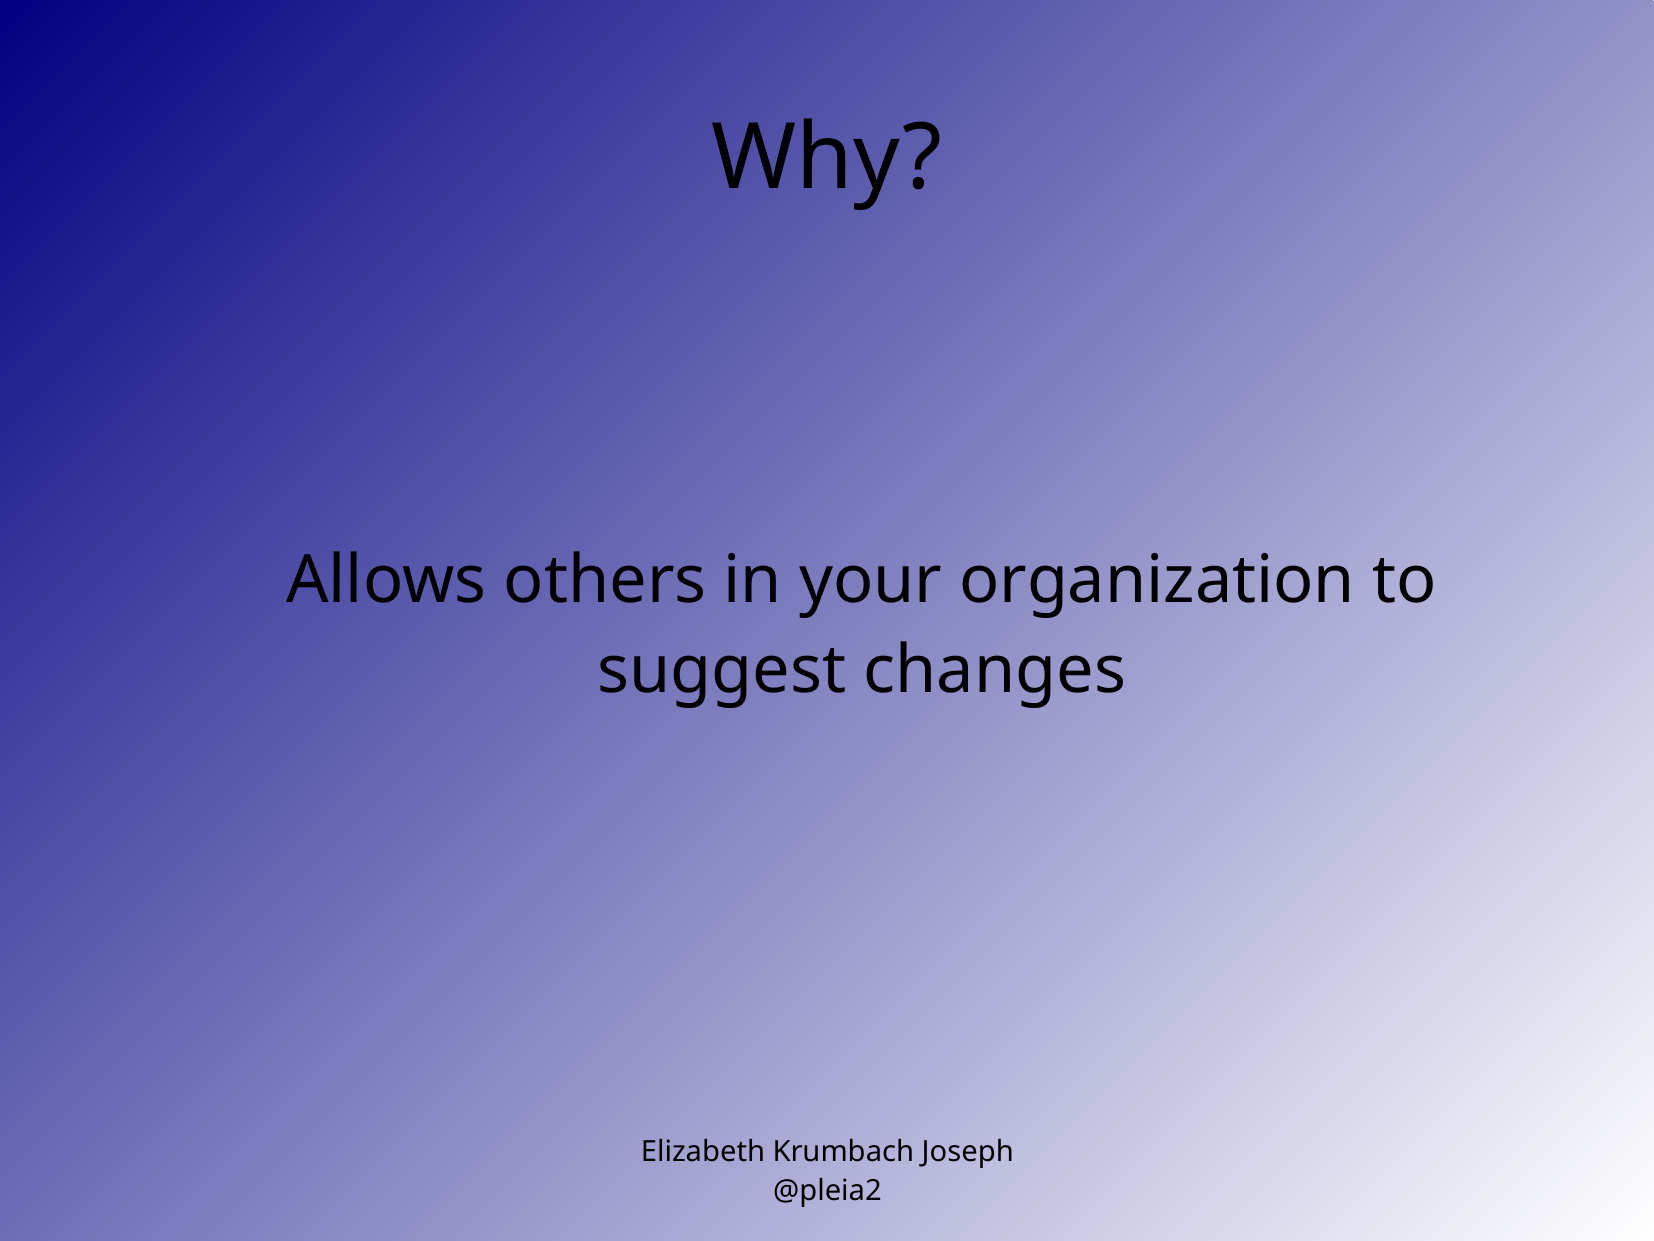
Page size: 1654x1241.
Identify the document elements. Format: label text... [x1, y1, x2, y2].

title Why? [82, 49, 1571, 257]
list Allows others in your organization to suggest changes [82, 290, 1571, 1010]
